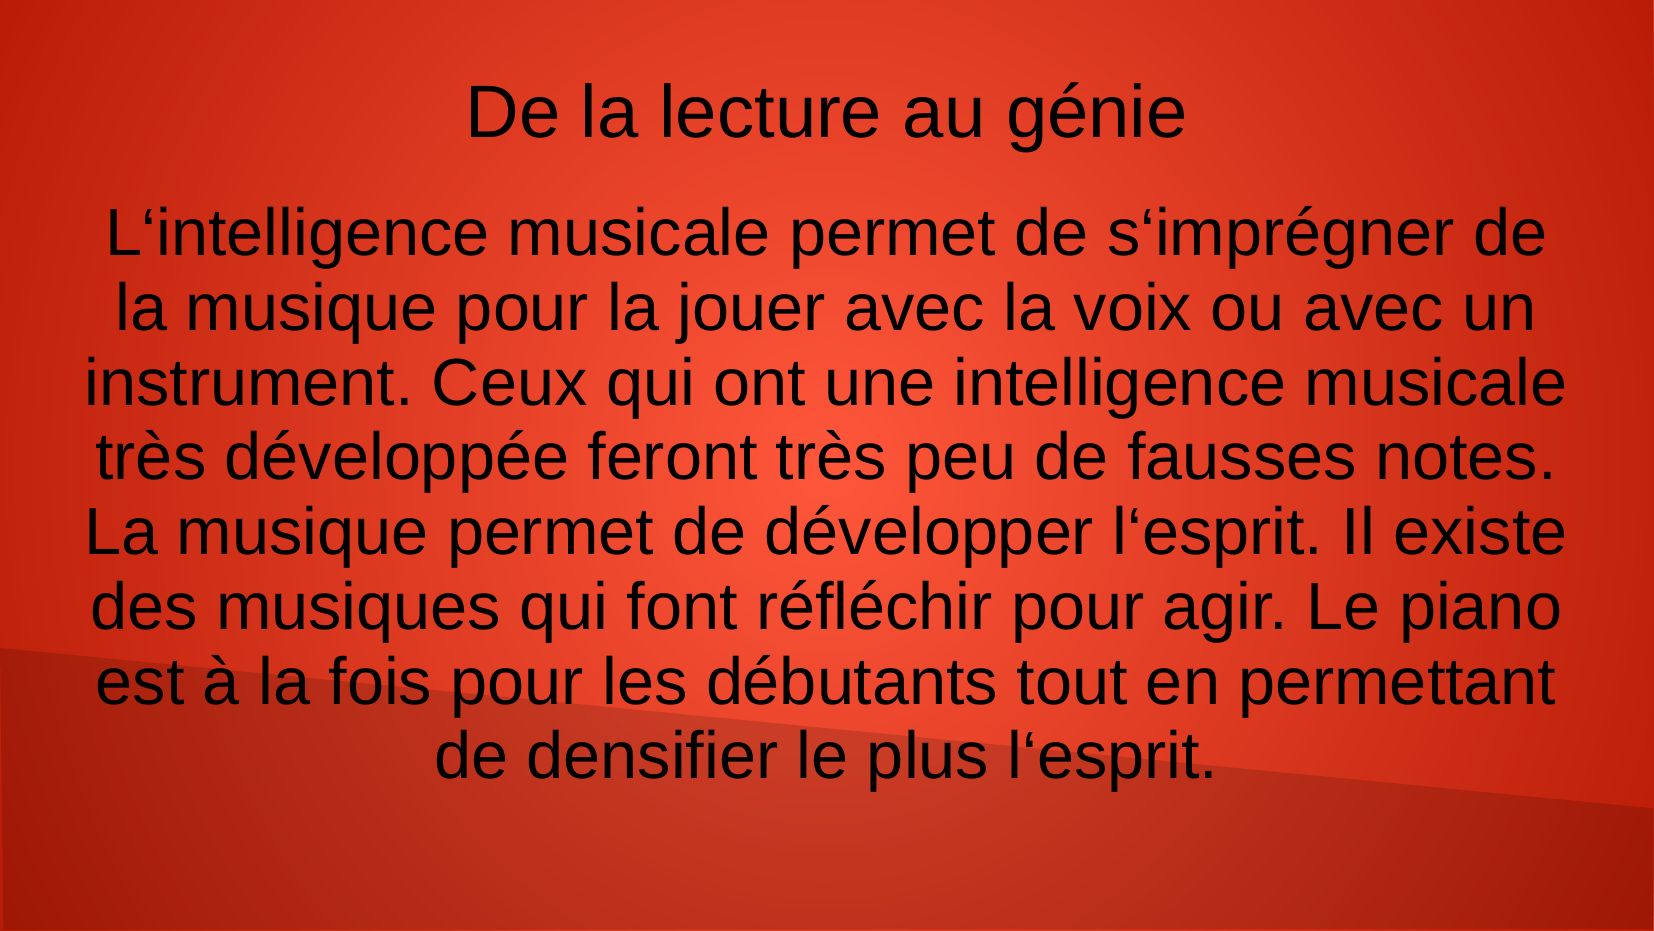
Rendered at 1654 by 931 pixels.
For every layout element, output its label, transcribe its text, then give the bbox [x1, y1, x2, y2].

title De la lecture au génie [82, 35, 1571, 189]
subtitle L‘intelligence musicale permet de s‘imprégner de la musique pour la jouer avec la voix ou avec un instrument. Ceux qui ont une intelligence musicale très développée feront très peu de fausses notes. La musique permet de développer l‘esprit. Il existe des musiques qui font réfléchir pour agir. Le piano est à la fois pour les débutants tout en permettant de densifier le plus l‘esprit. [82, 195, 1571, 794]
